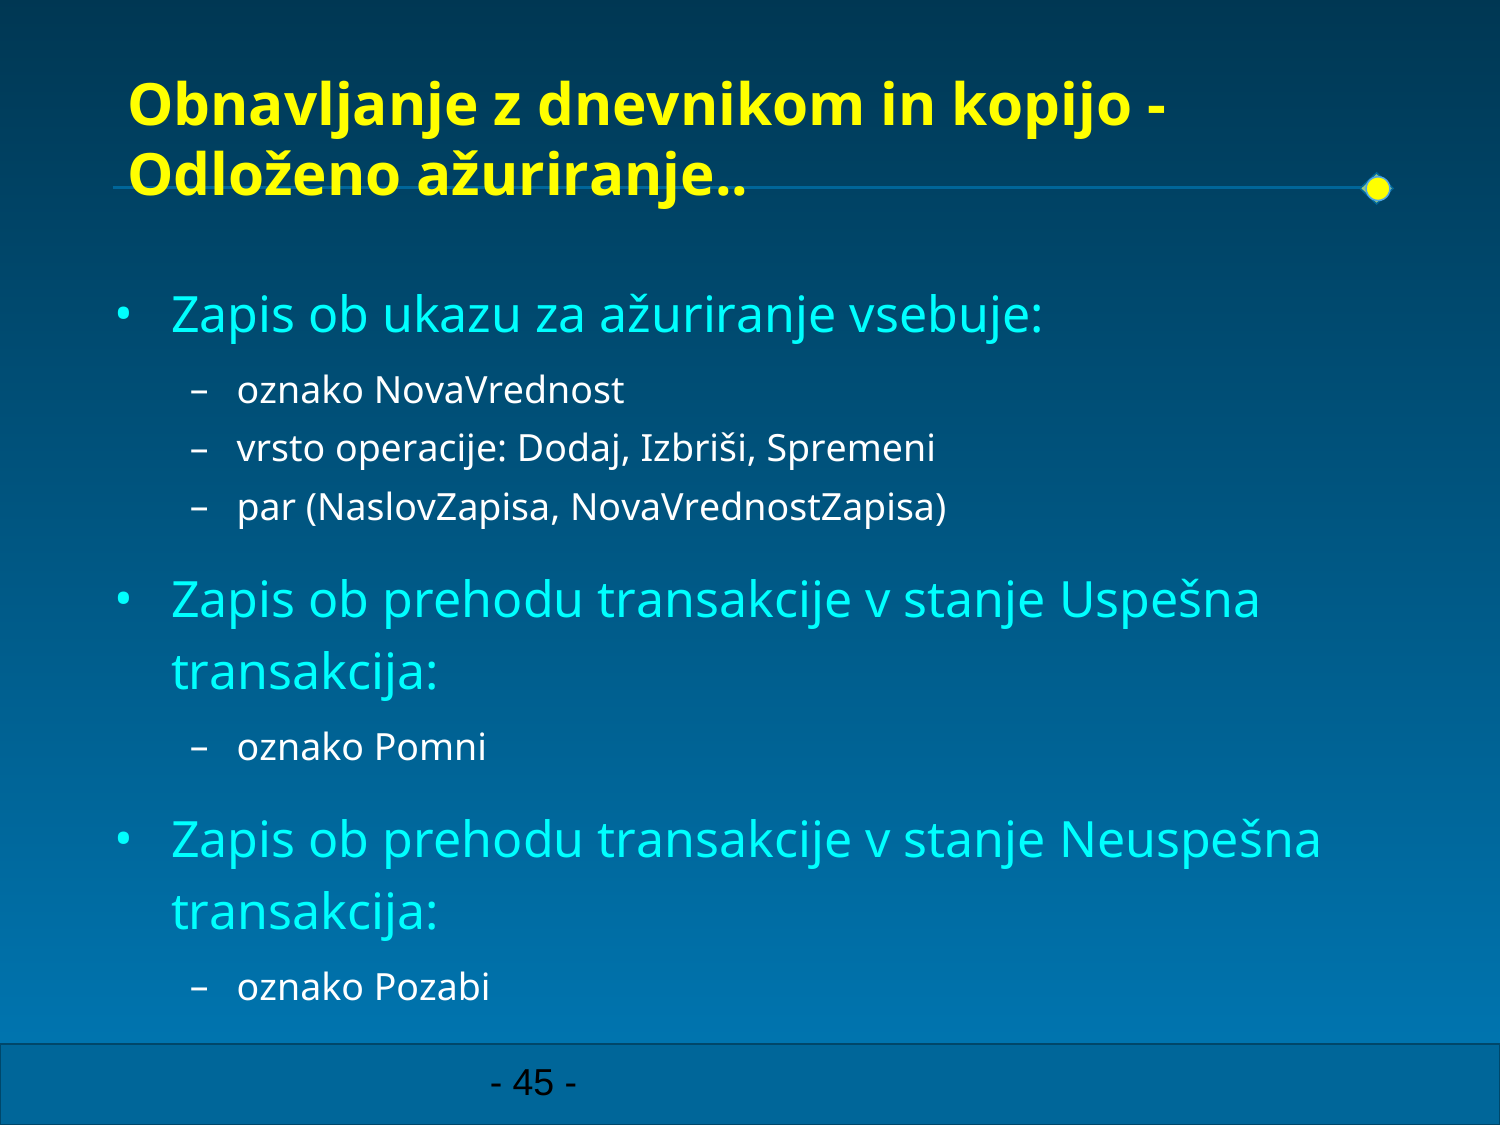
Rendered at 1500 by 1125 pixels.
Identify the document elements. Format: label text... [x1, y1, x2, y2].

title Obnavljanje z dnevnikom in kopijo - Odloženo ažuriranje.. [112, 60, 1388, 216]
list Zapis ob ukazu za ažuriranje vsebuje: oznako NovaVrednost vrsto operacije: Dodaj, Izbriši, Spremeni par (NaslovZapisa, NovaVrednostZapisa) Zapis ob prehodu transakcije v stanje Uspešna transakcija: oznako Pomni Zapis ob prehodu transakcije v stanje Neuspešna transakcija: oznako Pozabi [99, 262, 1412, 1035]
